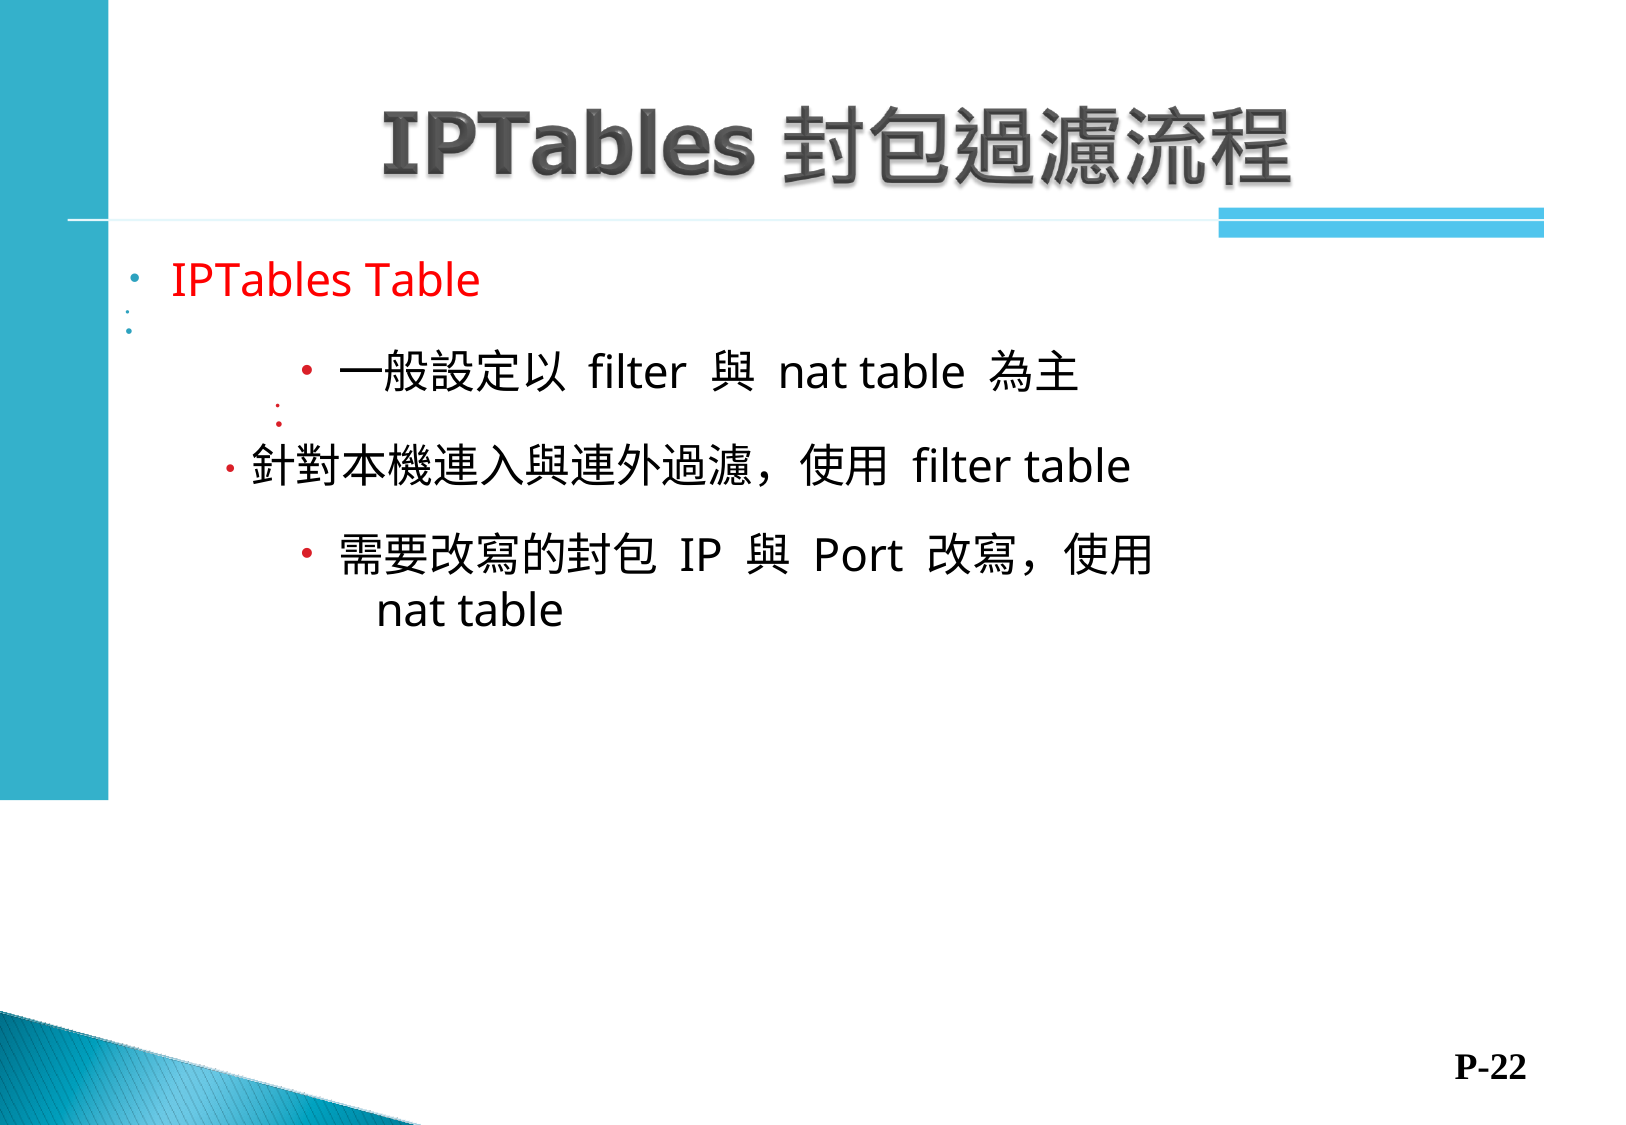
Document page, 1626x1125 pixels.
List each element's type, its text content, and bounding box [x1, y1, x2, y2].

text_box [368, 81, 1303, 203]
text_box IPTables Table 一般設定以 filter 與 nat table 為主 • 針對本機連入與連外過濾，使用 filter table 需要改寫的封包 IP 與 Port 改寫，使用 nat table [125, 250, 1214, 575]
text_box P-16 [1452, 1042, 1532, 1090]
